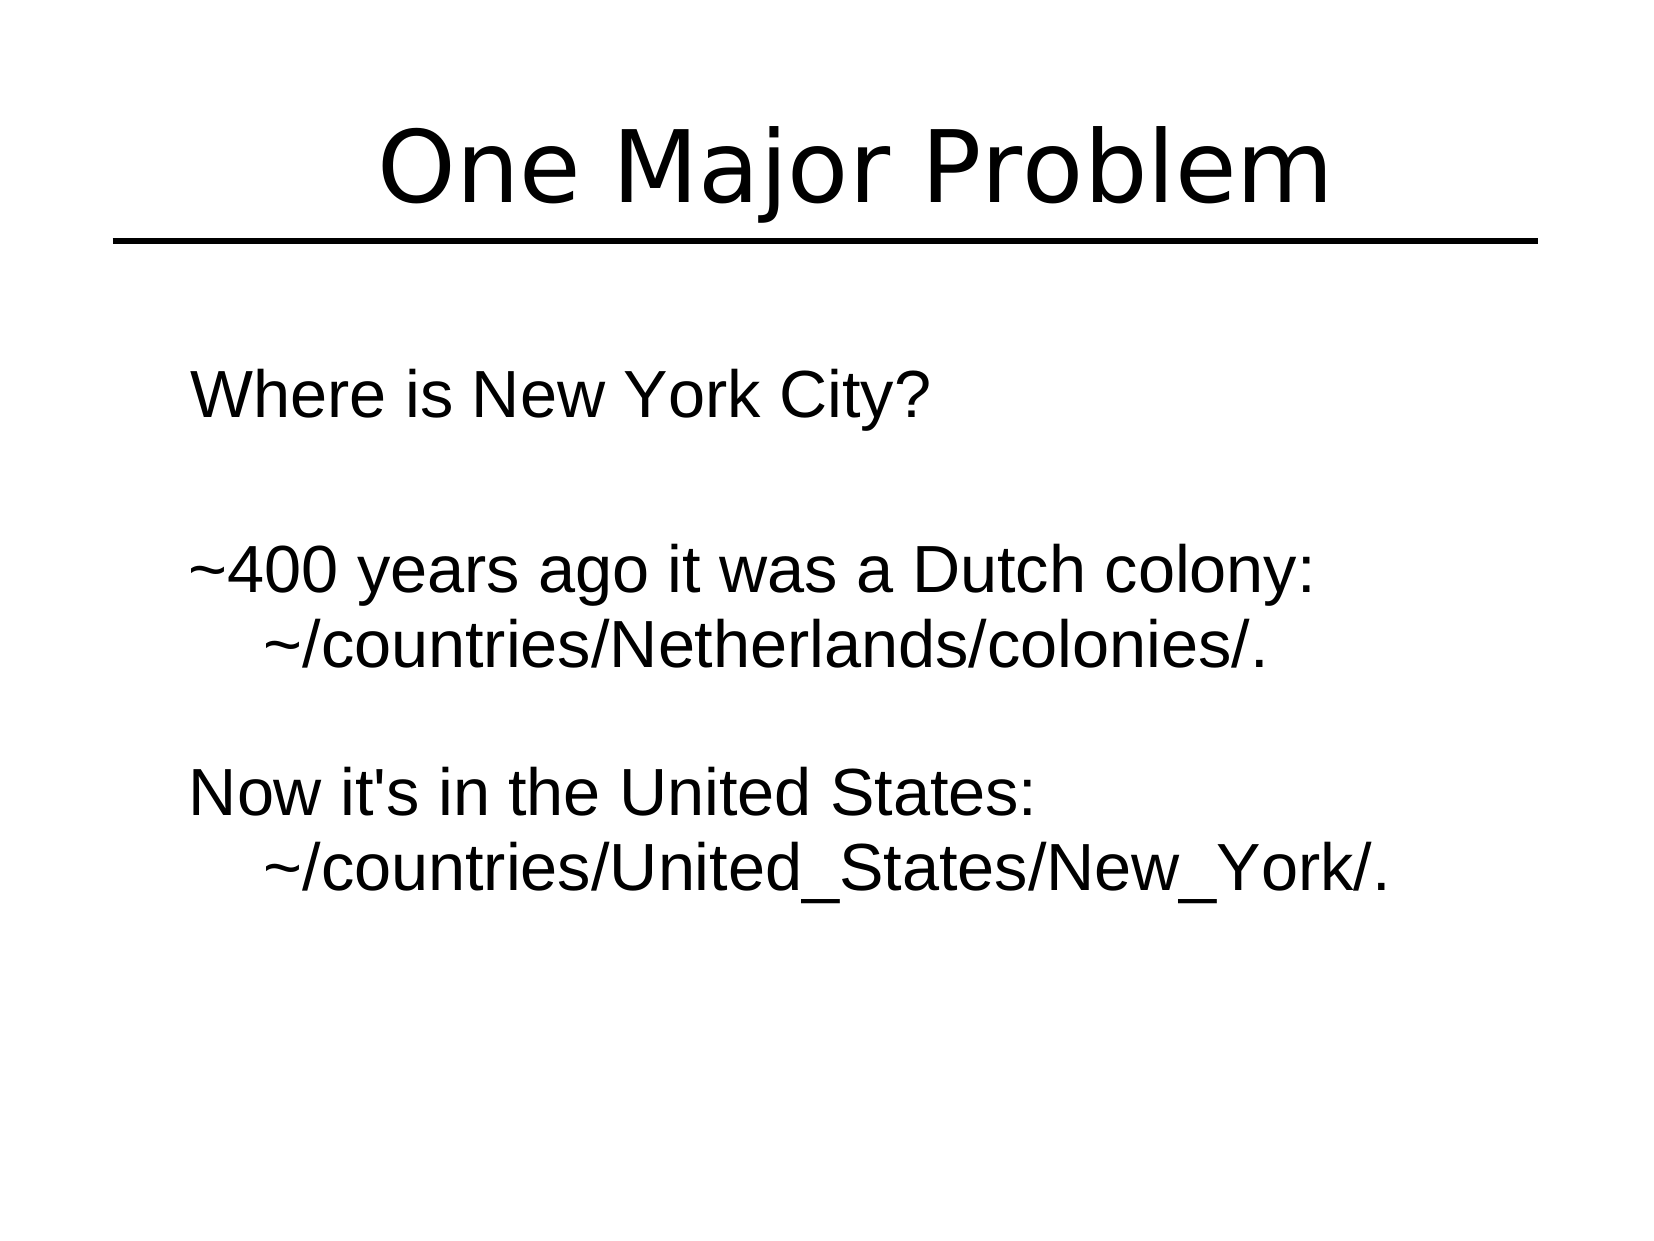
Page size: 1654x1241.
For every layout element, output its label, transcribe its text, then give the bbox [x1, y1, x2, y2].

text_box Where is New York City? [176, 349, 1501, 439]
text_box ~400 years ago it was a Dutch colony: ~/countries/Netherlands/colonies/. [173, 525, 1463, 690]
text_box One Major Problem [362, 102, 1382, 234]
text_box Now it's in the United States: ~/countries/United_States/New_York/. [173, 747, 1501, 913]
